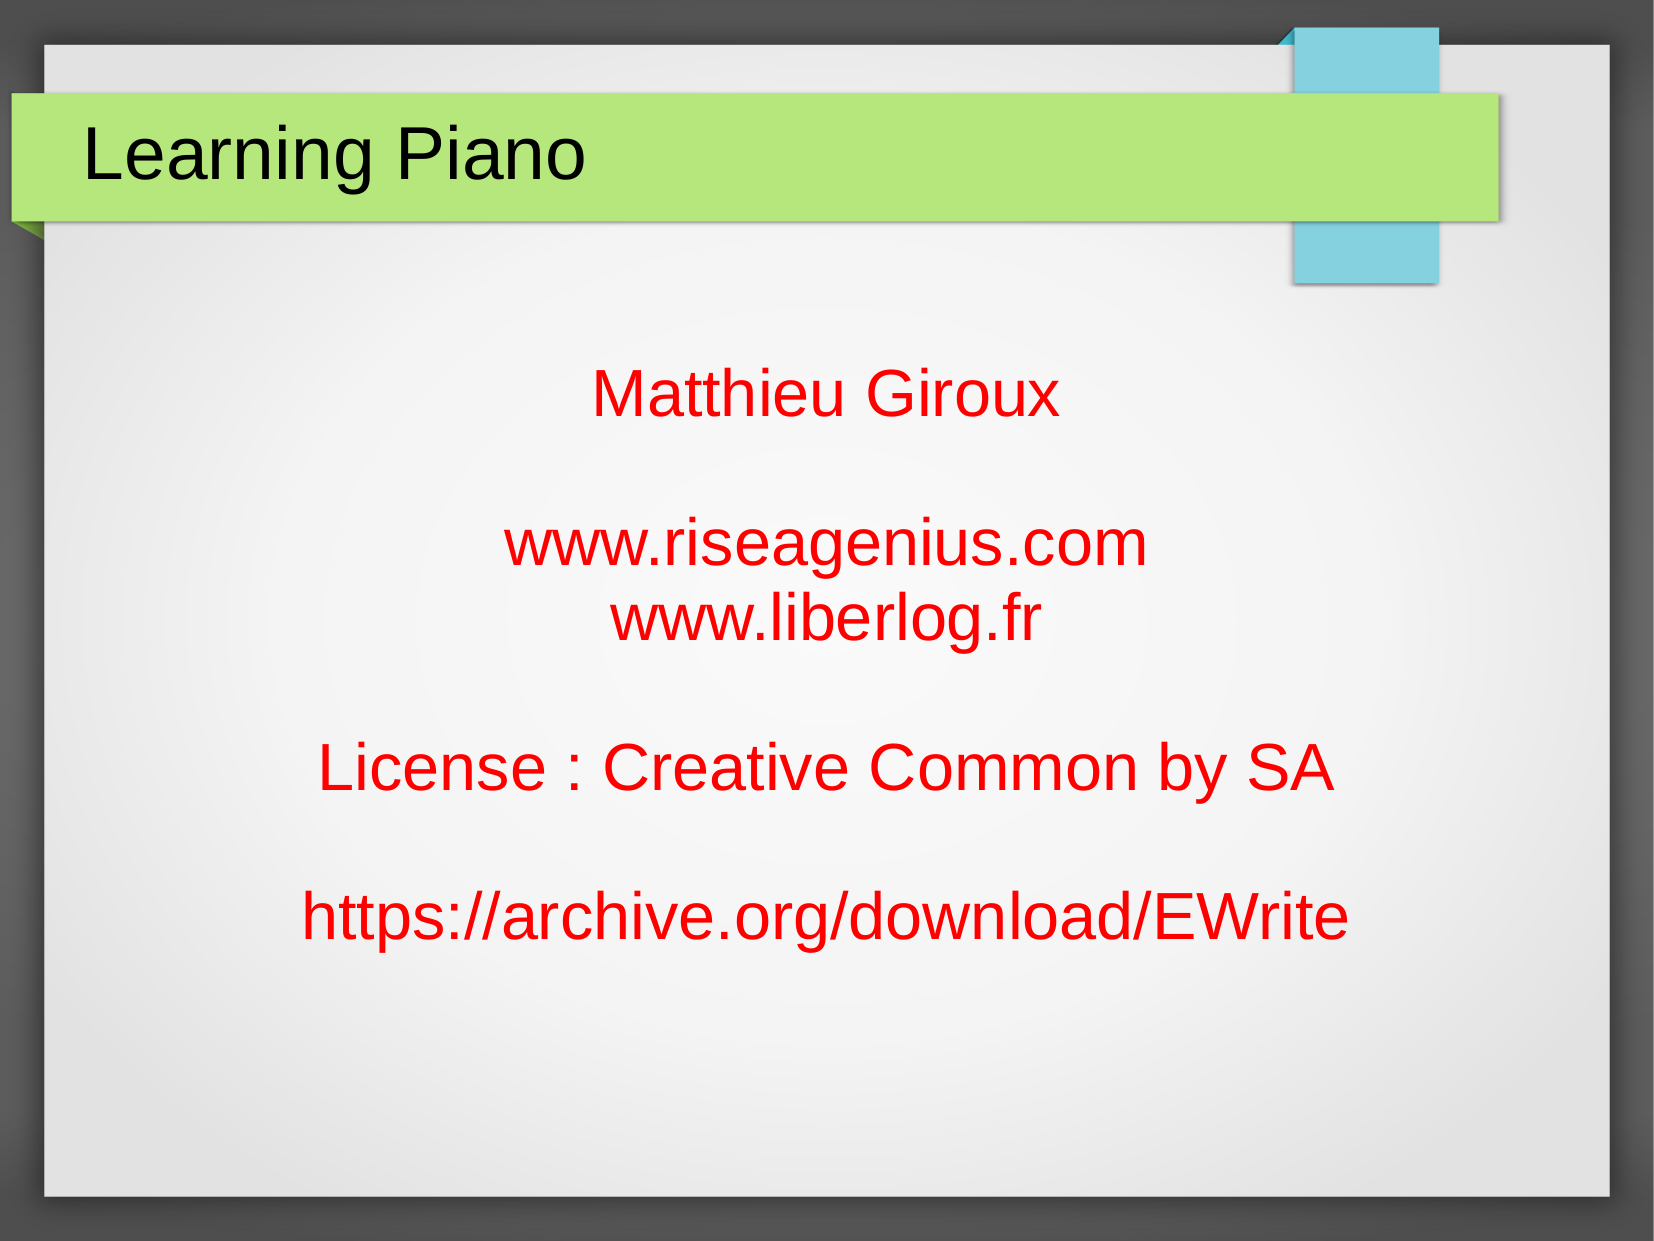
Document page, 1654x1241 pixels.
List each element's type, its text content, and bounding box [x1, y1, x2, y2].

picture [0, 0, 1654, 1241]
title Learning Piano [82, 94, 1264, 213]
subtitle Matthieu Giroux www.riseagenius.com www.liberlog.fr License : Creative Common by SA https://archive.org/download/EWrite [82, 295, 1571, 1015]
